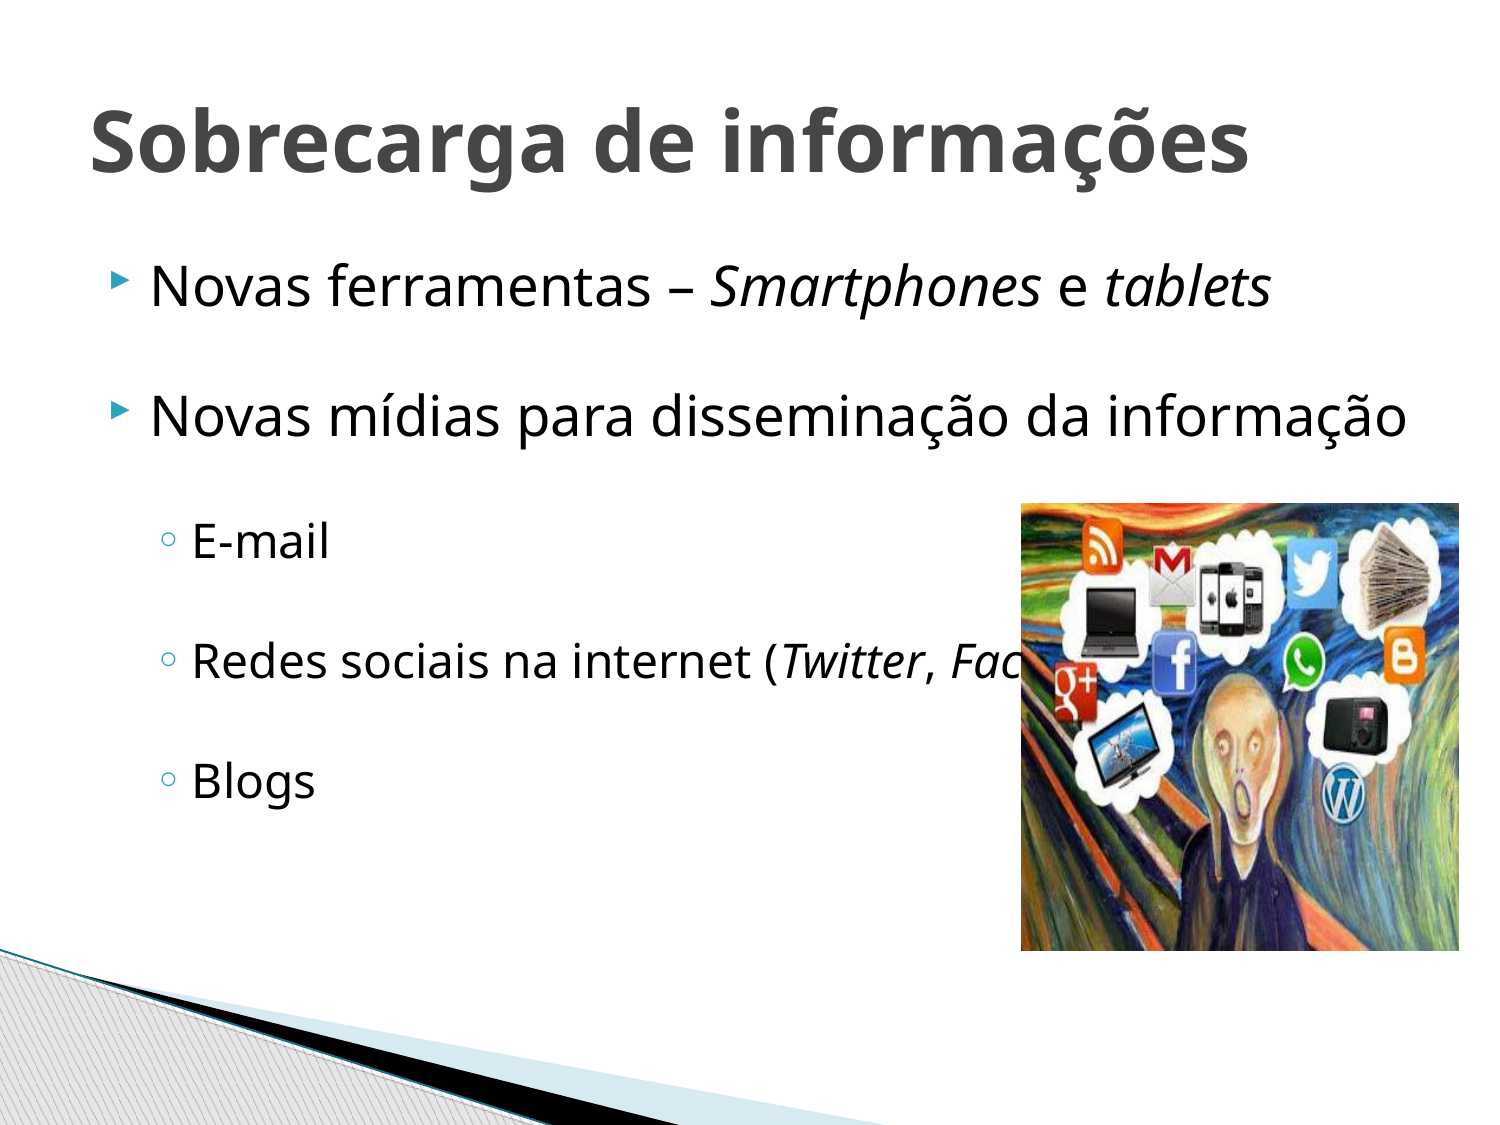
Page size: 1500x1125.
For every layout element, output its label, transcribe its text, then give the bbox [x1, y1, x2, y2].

picture [1021, 503, 1459, 951]
title Sobrecarga de informações [75, 45, 1425, 233]
list Novas ferramentas – Smartphones e tablets Novas mídias para disseminação da informação E-mail Redes sociais na internet (Twitter, Facebook, etc.) Blogs [75, 242, 1425, 986]
